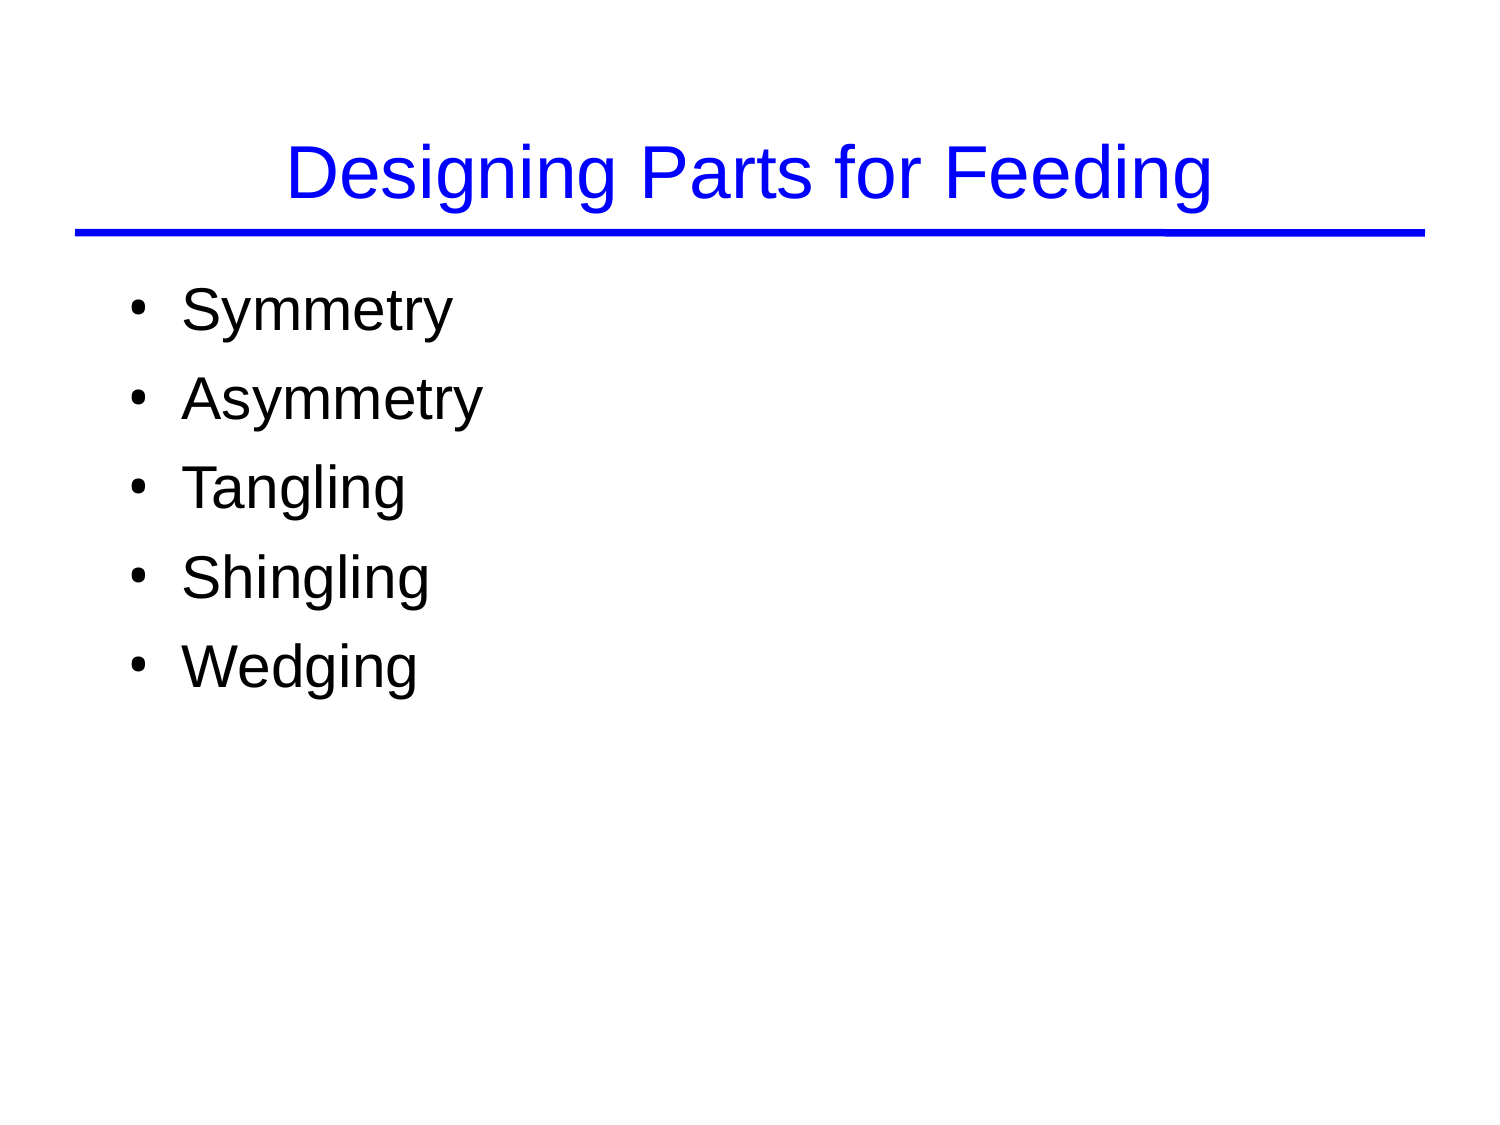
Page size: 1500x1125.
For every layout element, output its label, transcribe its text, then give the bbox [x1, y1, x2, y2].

list Symmetry Asymmetry Tangling Shingling Wedging [112, 262, 1388, 1000]
title Designing Parts for Feeding [112, 99, 1388, 238]
